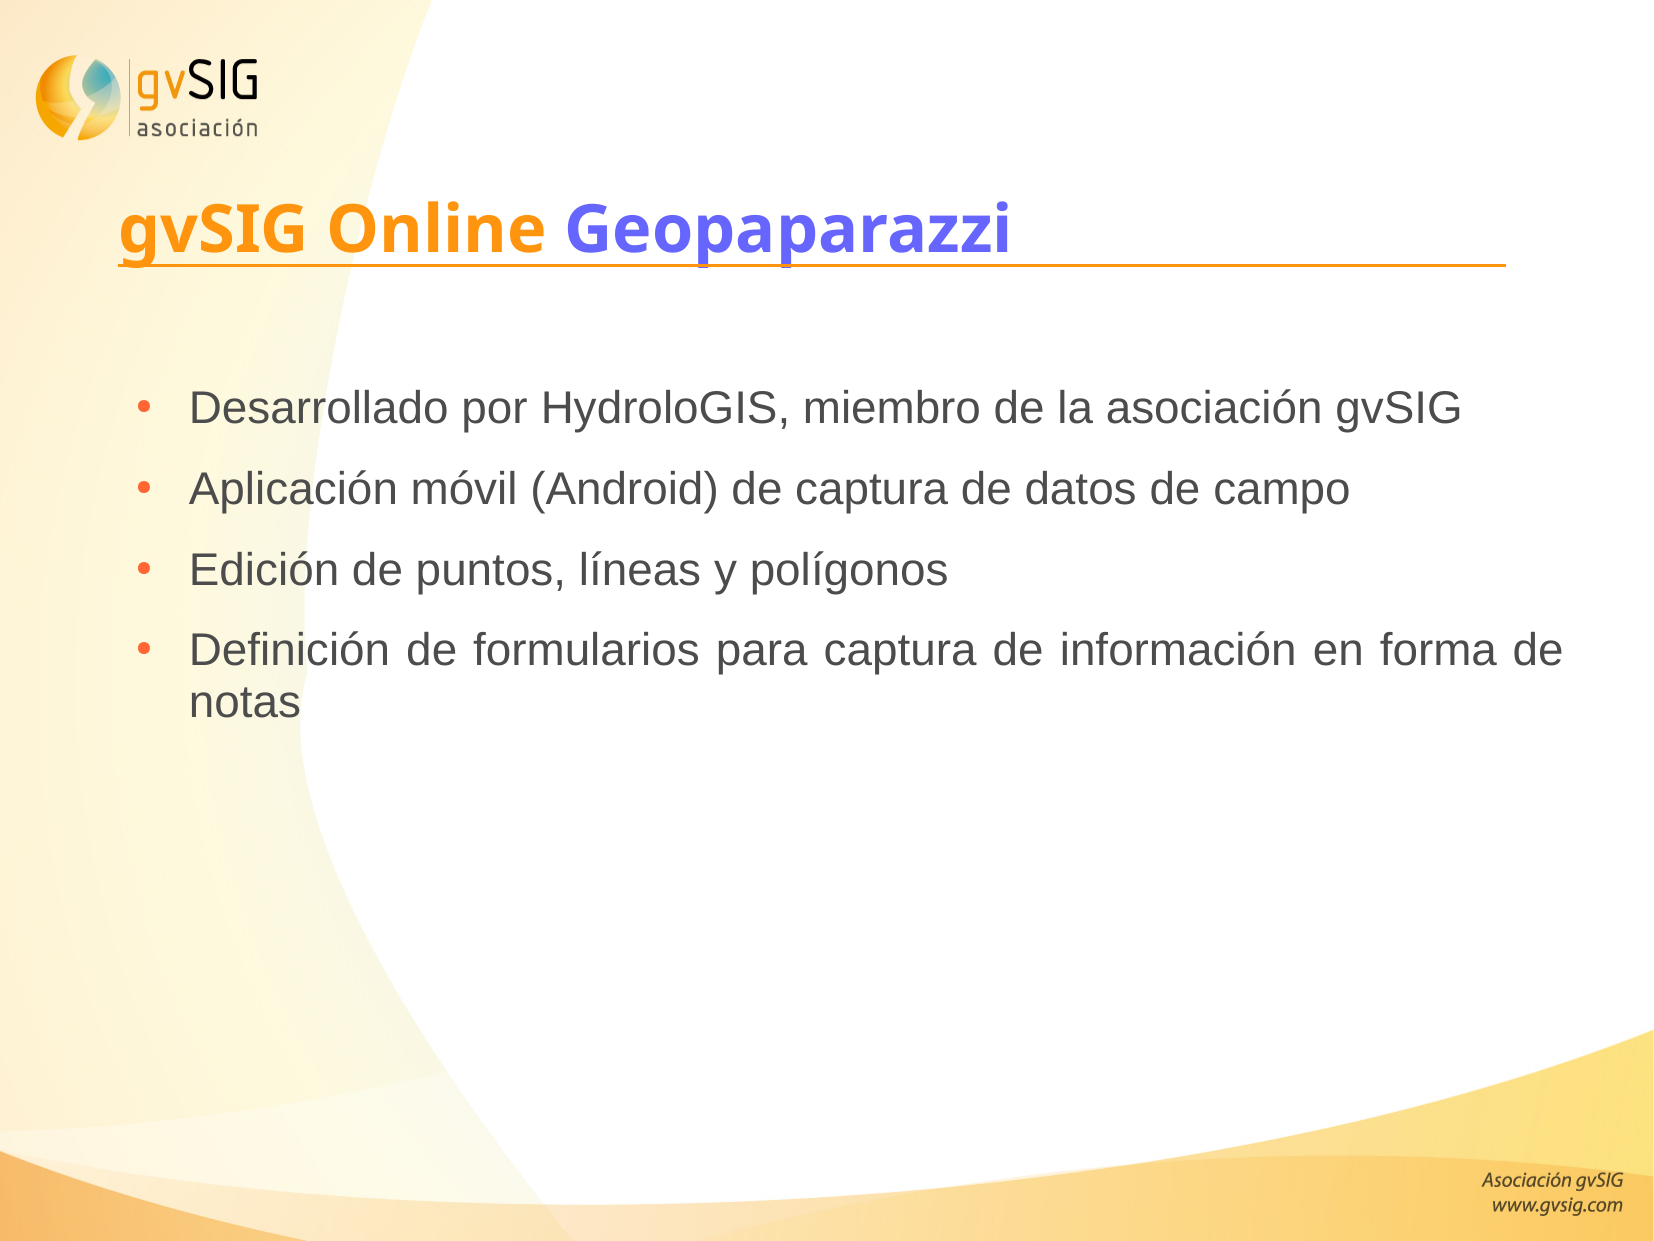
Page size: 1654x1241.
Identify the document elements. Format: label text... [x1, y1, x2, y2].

list Desarrollado por HydroloGIS, miembro de la asociación gvSIG Aplicación móvil (Android) de captura de datos de campo Edición de puntos, líneas y polígonos Definición de formularios para captura de información en forma de notas [118, 301, 1565, 1115]
picture [0, 0, 1654, 1241]
title gvSIG Online Geopaparazzi [118, 177, 1607, 276]
